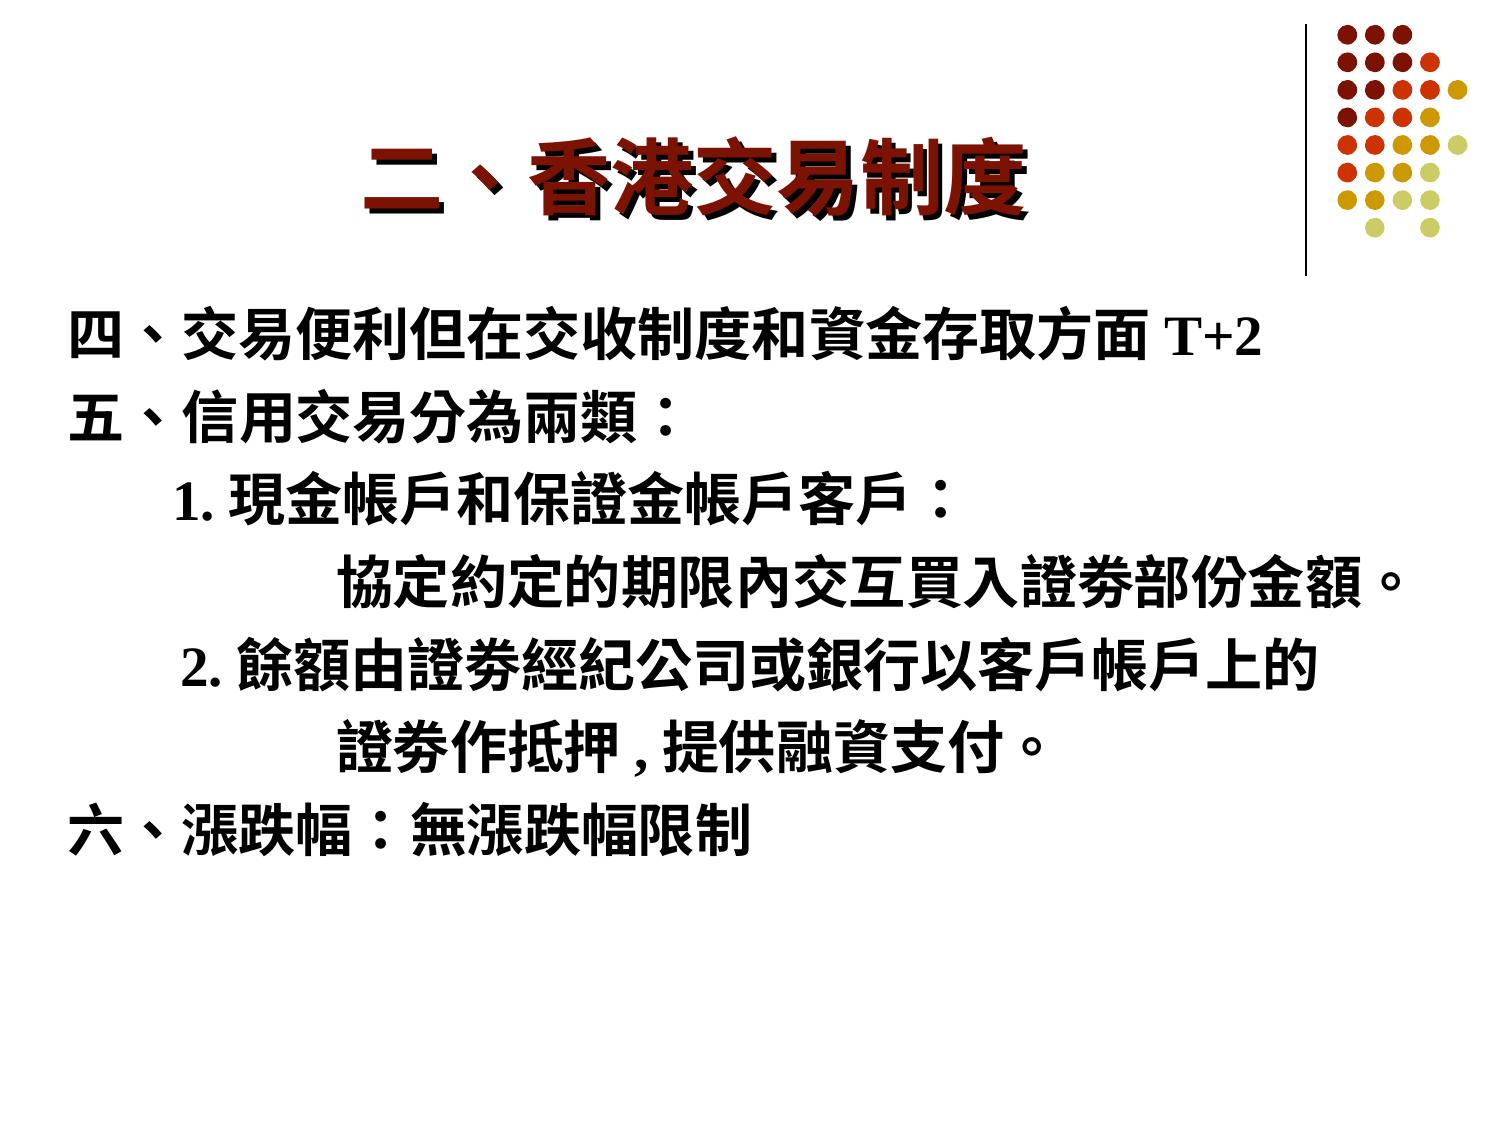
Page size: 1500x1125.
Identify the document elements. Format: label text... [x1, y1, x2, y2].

list 四、交易便利但在交收制度和資金存取方面T+2 五、信用交易分為兩類： 1.現金帳戶和保證金帳戶客戶： 協定約定的期限內交互買入證劵部份金額。 2.餘額由證劵經紀公司或銀行以客戶帳戶上的 證劵作抵押,提供融資支付。 六、漲跌幅：無漲跌幅限制 [53, 290, 1404, 929]
title 二、香港交易制度 [74, 20, 1313, 233]
